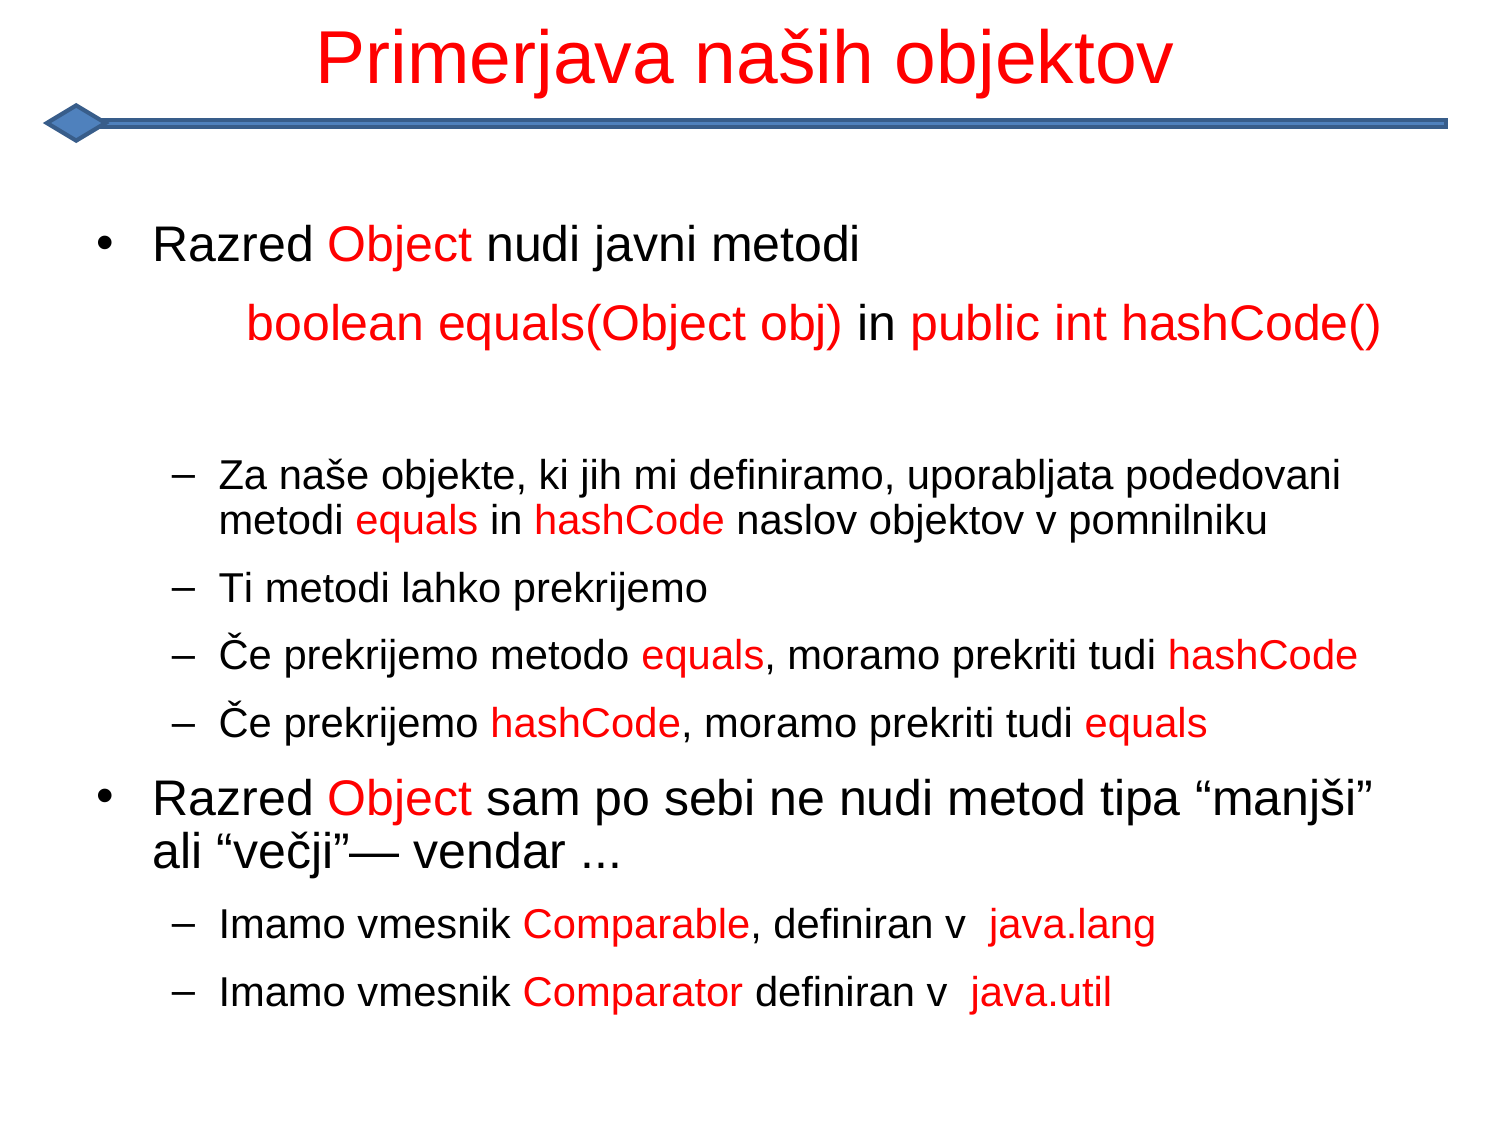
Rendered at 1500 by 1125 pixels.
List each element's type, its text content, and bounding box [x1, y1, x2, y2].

text_box Razred Object nudi javni metodi boolean equals(Object obj) in public int hashCode() Za naše objekte, ki jih mi definiramo, uporabljata podedovani metodi equals in hashCode naslov objektov v pomnilniku Ti metodi lahko prekrijemo Če prekrijemo metodo equals, moramo prekriti tudi hashCode Če prekrijemo hashCode, moramo prekriti tudi equals Razred Object sam po sebi ne nudi metod tipa “manjši” ali “večji”— vendar ... Imamo vmesnik Comparable, definiran v java.lang Imamo vmesnik Comparator definiran v java.util [82, 210, 1419, 1049]
title Primerjava naših objektov [70, 0, 1421, 108]
